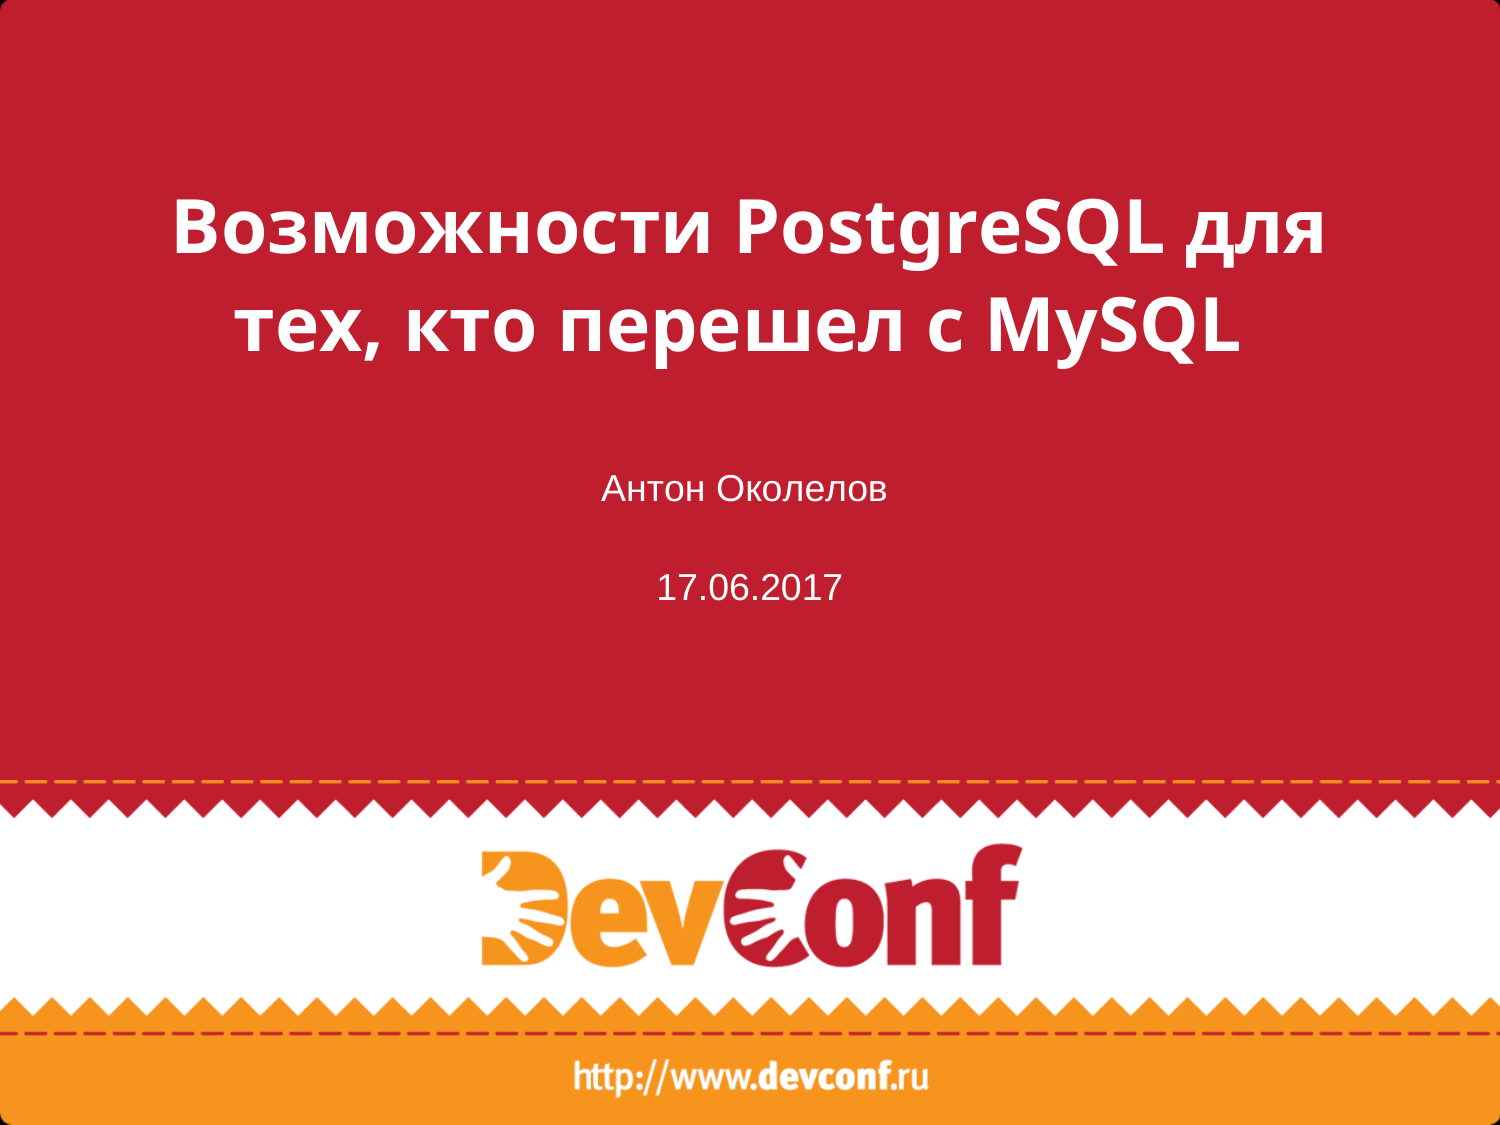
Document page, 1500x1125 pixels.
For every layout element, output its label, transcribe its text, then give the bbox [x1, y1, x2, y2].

picture [0, 0, 1500, 1125]
title Возможности PostgreSQL для тех, кто перешел с MySQL [112, 113, 1388, 433]
subtitle Антон Околелов 17.06.2017 [112, 455, 1388, 598]
